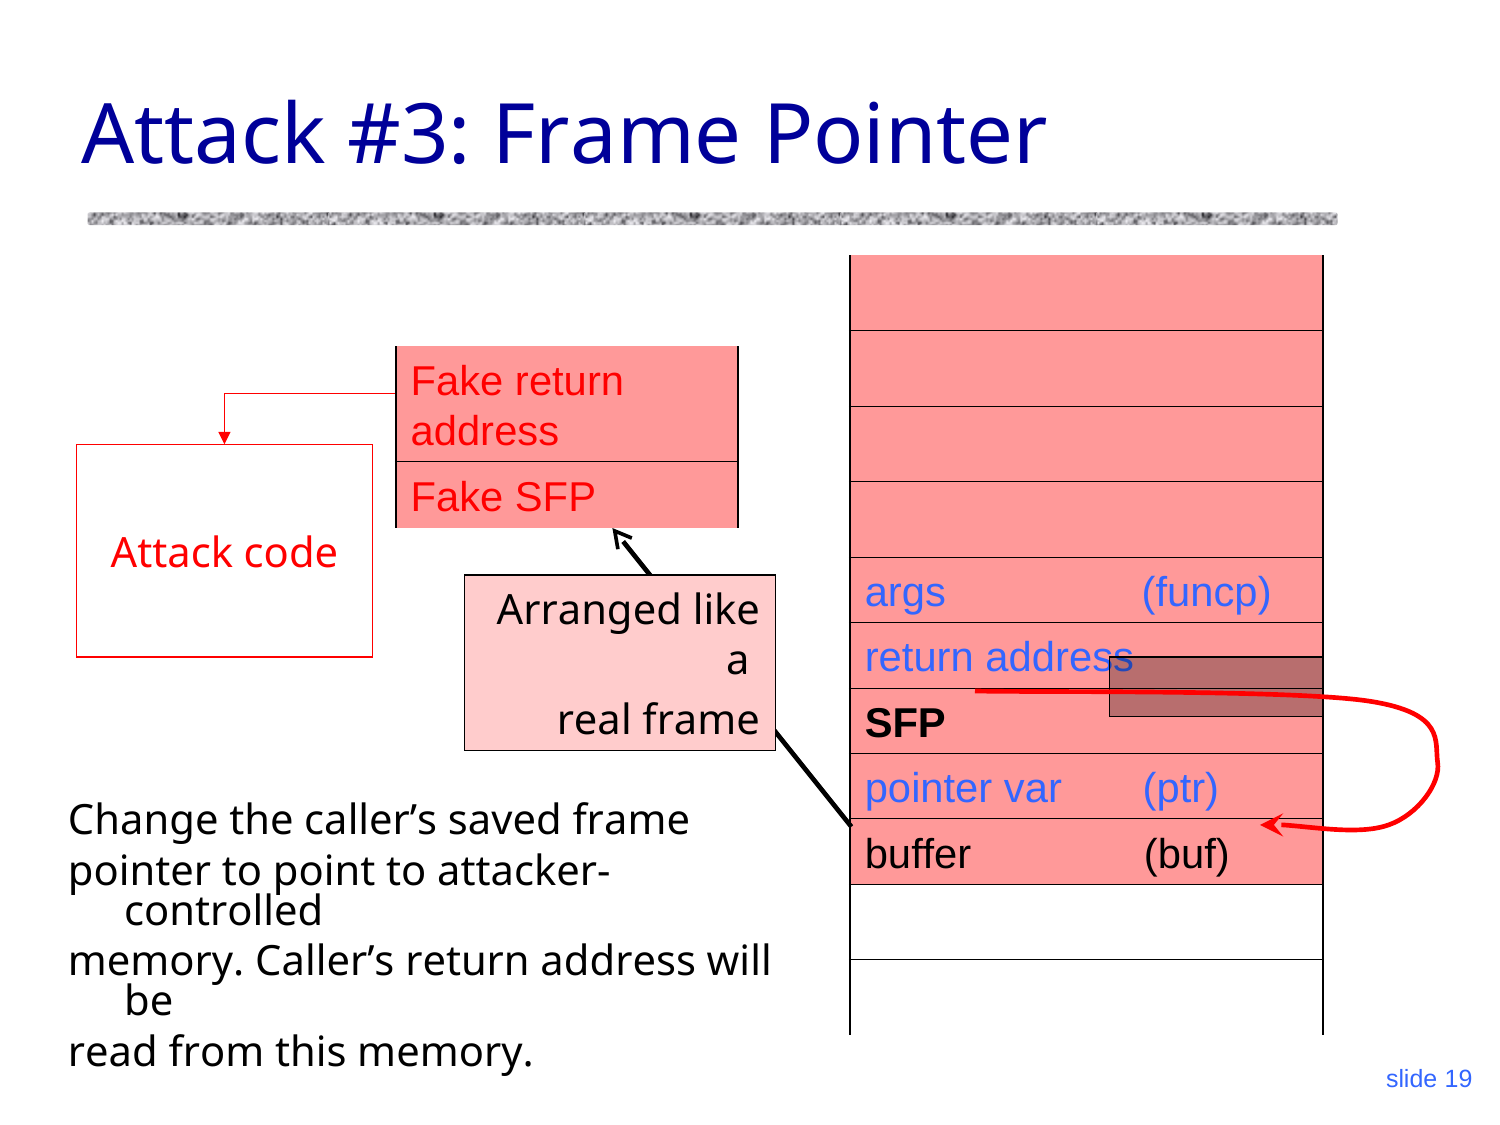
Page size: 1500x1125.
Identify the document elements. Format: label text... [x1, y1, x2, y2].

table_header Fake return address [397, 346, 737, 461]
text_box Change the caller’s saved frame pointer to point to attacker-controlled memory. Caller’s return address will be read from this memory. [53, 795, 810, 1082]
text_box Arranged like a real frame [464, 575, 776, 751]
table_cell [851, 482, 1322, 557]
table_cell [851, 331, 1322, 406]
title Attack #3: Frame Pointer [66, 37, 1342, 188]
table_cell [851, 960, 1322, 1035]
text_box [1109, 695, 1323, 717]
table_cell return address [851, 623, 1322, 688]
text_box [1109, 656, 1323, 694]
table_cell Fake SFP [397, 462, 737, 528]
table_cell [851, 885, 1322, 959]
table_header [851, 255, 1322, 330]
table_cell SFP [851, 689, 1322, 753]
picture [87, 212, 1338, 226]
table_cell pointer var (ptr) [851, 754, 1322, 818]
table_cell buffer (buf) [851, 819, 1322, 884]
text_box slide <number> [1174, 1025, 1488, 1101]
table_cell args (funcp) [851, 558, 1322, 622]
table_cell [851, 407, 1322, 481]
text_box Attack code [76, 444, 373, 657]
